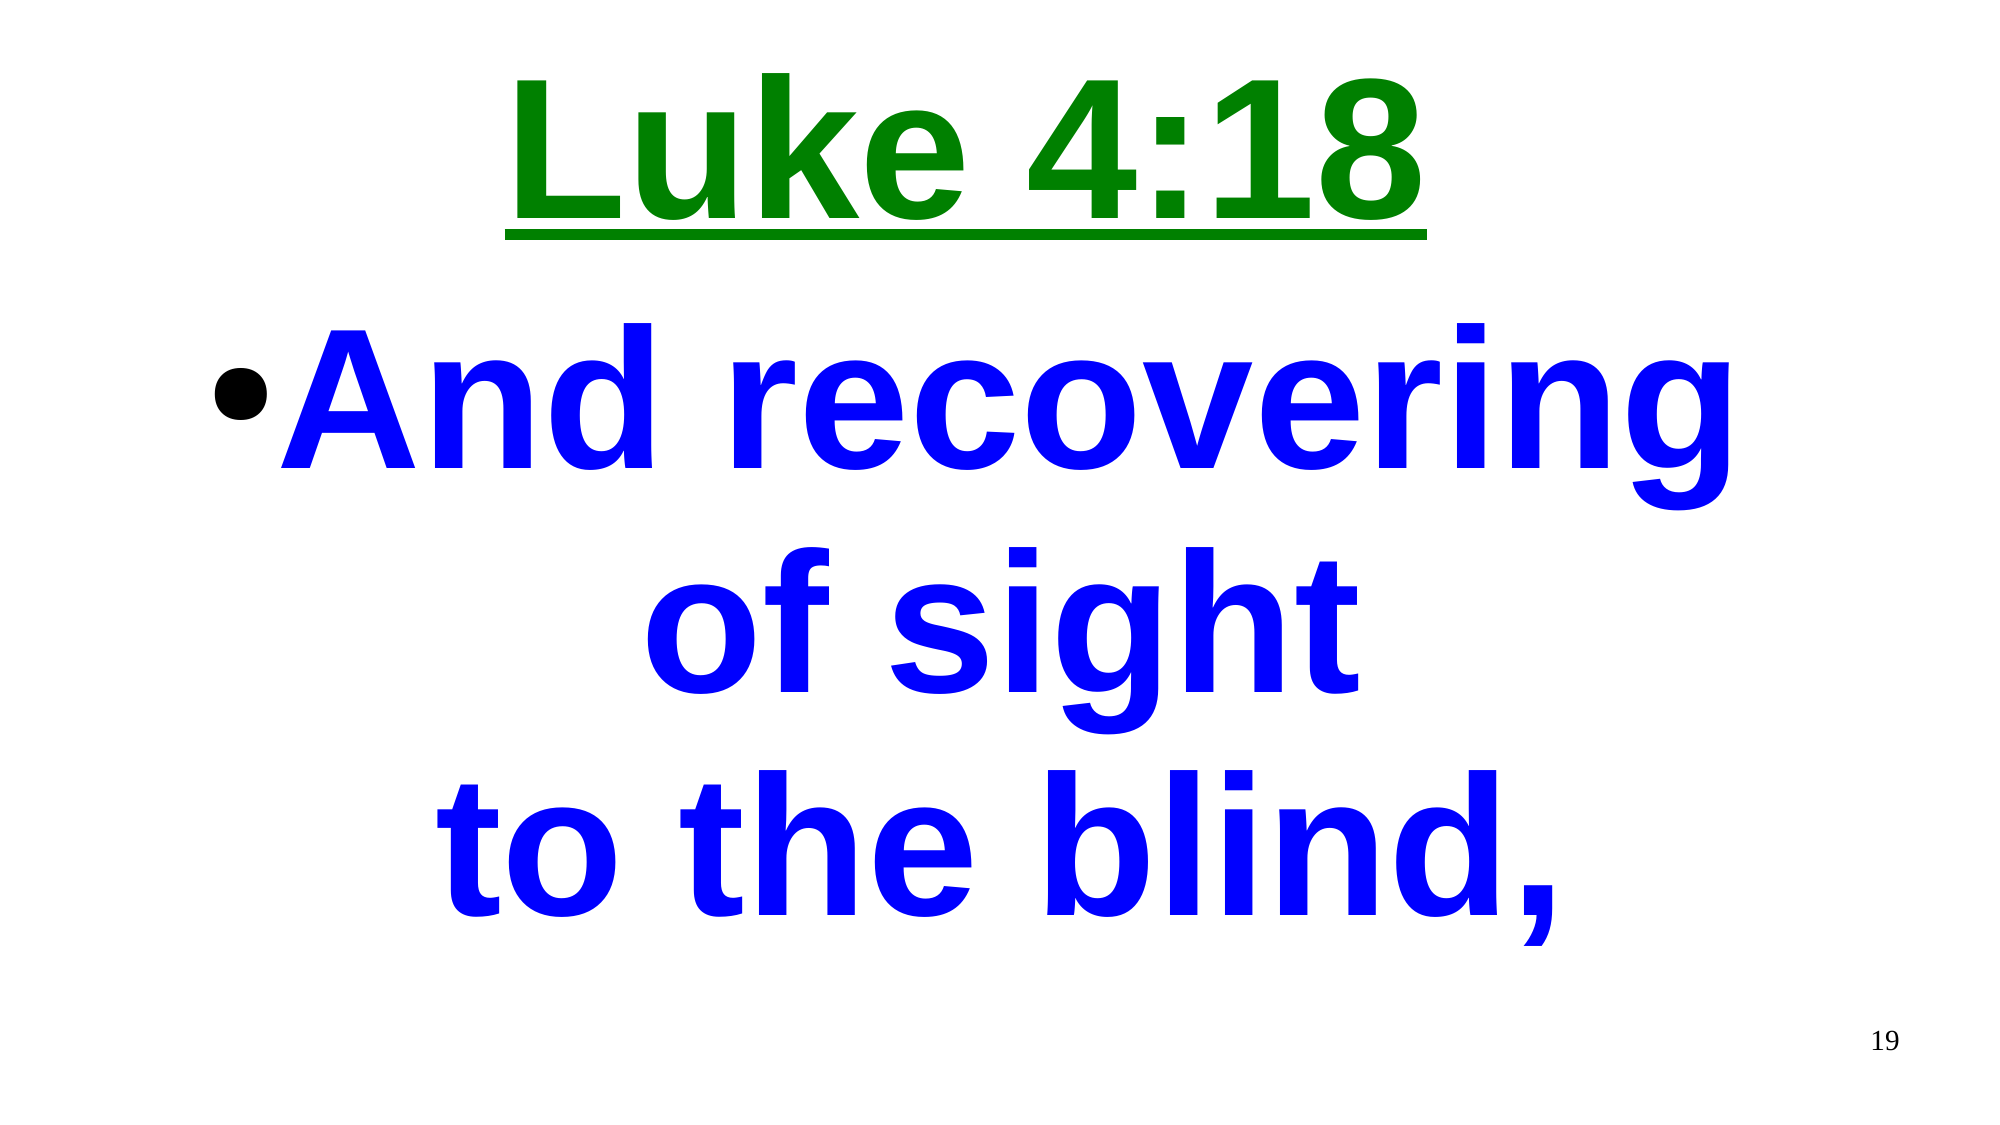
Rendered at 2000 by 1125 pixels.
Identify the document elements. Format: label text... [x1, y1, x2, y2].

list Luke 4:18 And recovering of sight to the blind, [37, 37, 1951, 1088]
